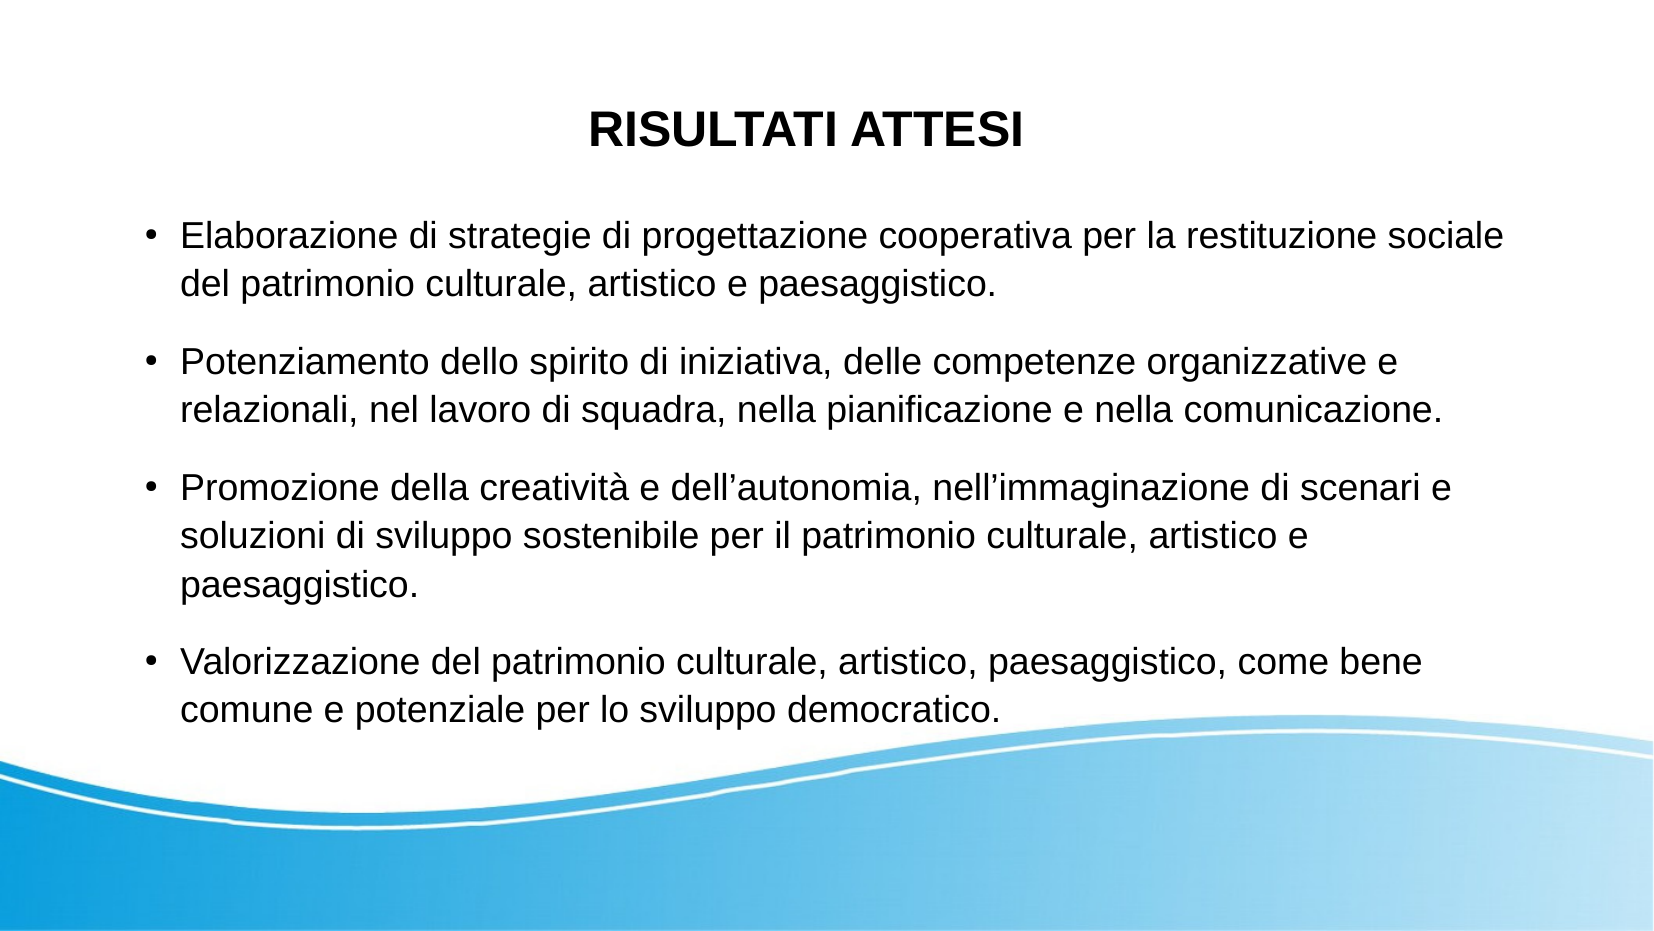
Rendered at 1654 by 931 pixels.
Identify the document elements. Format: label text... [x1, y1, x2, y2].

picture [0, 714, 1654, 931]
text_box Elaborazione di strategie di progettazione cooperativa per la restituzione sociale del patrimonio culturale, artistico e paesaggistico. Potenziamento dello spirito di iniziativa, delle competenze organizzative e relazionali, nel lavoro di squadra, nella pianificazione e nella comunicazione. Promozione della creatività e dell’autonomia, nell’immaginazione di scenari e soluzioni di sviluppo sostenibile per il patrimonio culturale, artistico e paesaggistico. Valorizzazione del patrimonio culturale, artistico, paesaggistico, come bene comune e potenziale per lo sviluppo democratico. [129, 200, 1524, 768]
title RISULTATI ATTESI [62, 51, 1551, 208]
